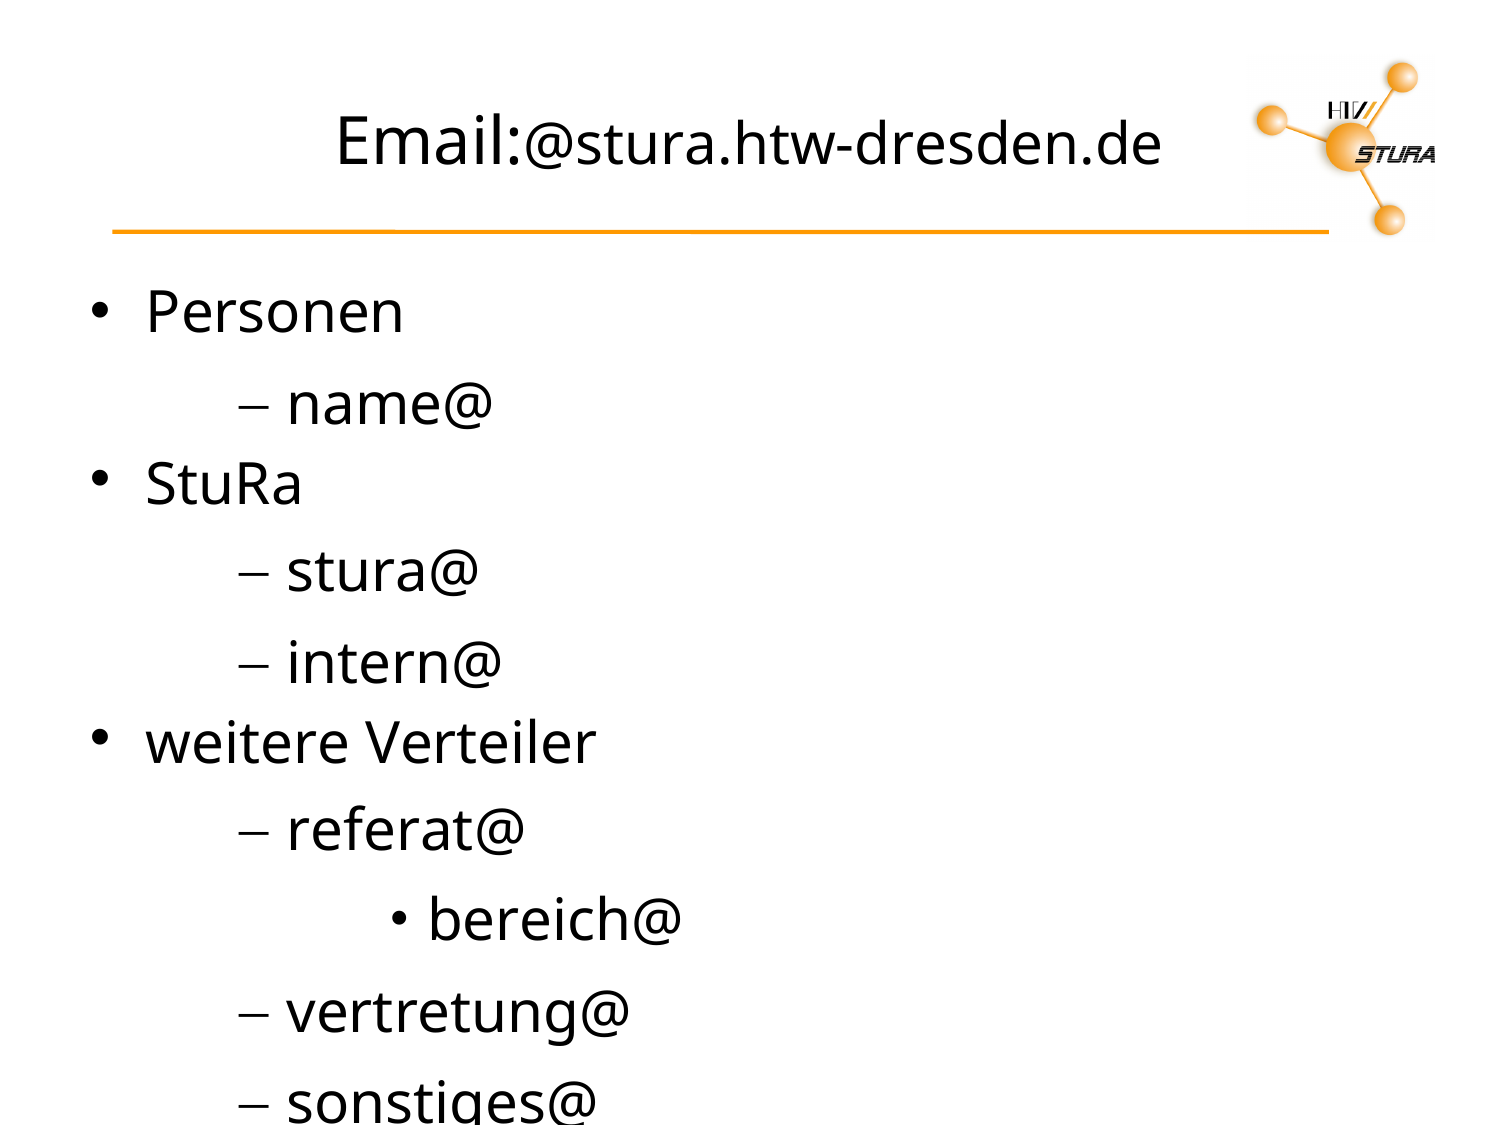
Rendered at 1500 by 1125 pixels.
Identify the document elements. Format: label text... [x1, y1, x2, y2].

picture [1246, 54, 1435, 242]
list Personen name@ StuRa stura@ intern@ weitere Verteiler referat@ bereich@ vertretung@ sonstiges@ [75, 262, 1426, 929]
title Email:@stura.htw-dresden.de [74, 45, 1424, 233]
